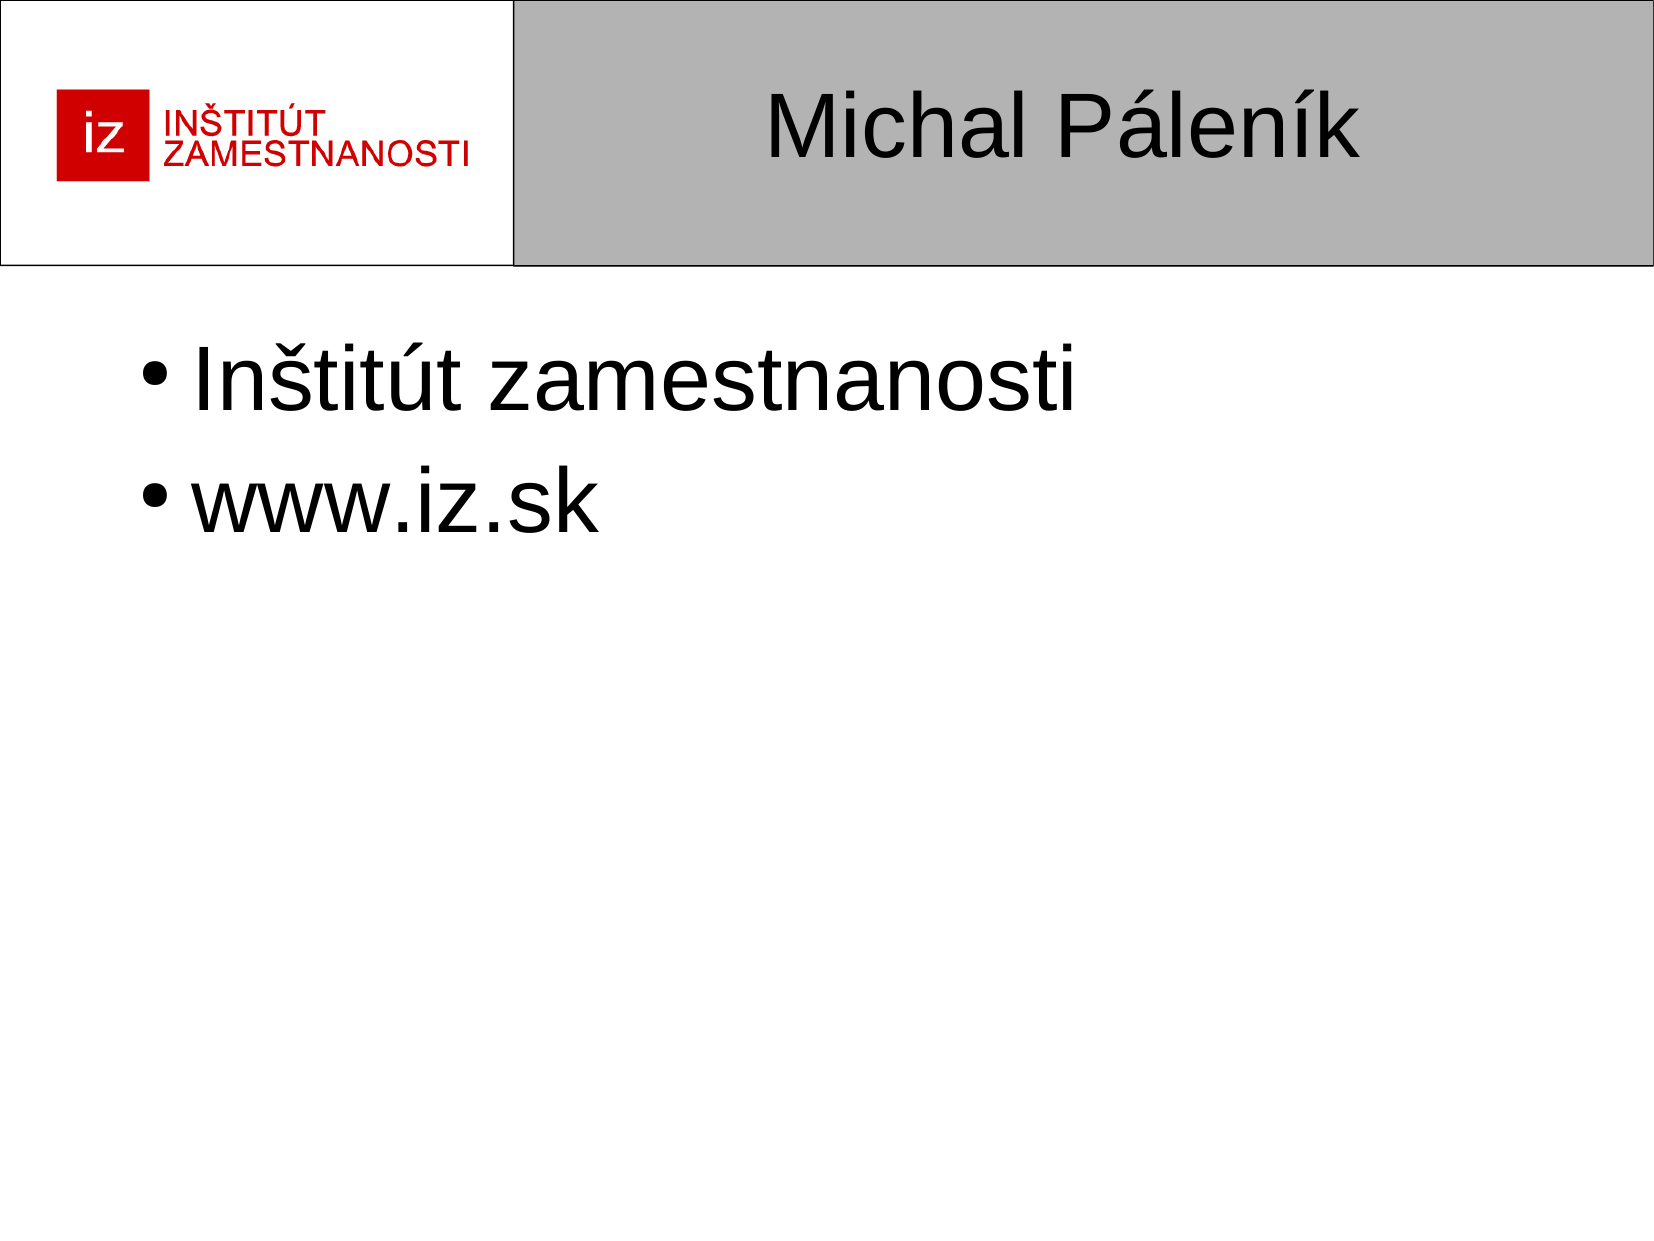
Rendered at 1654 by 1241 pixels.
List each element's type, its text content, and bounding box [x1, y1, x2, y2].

picture [5, 8, 512, 257]
list Inštitút zamestnanosti www.iz.sk [121, 344, 1533, 1126]
title Michal Páleník [561, 29, 1565, 237]
